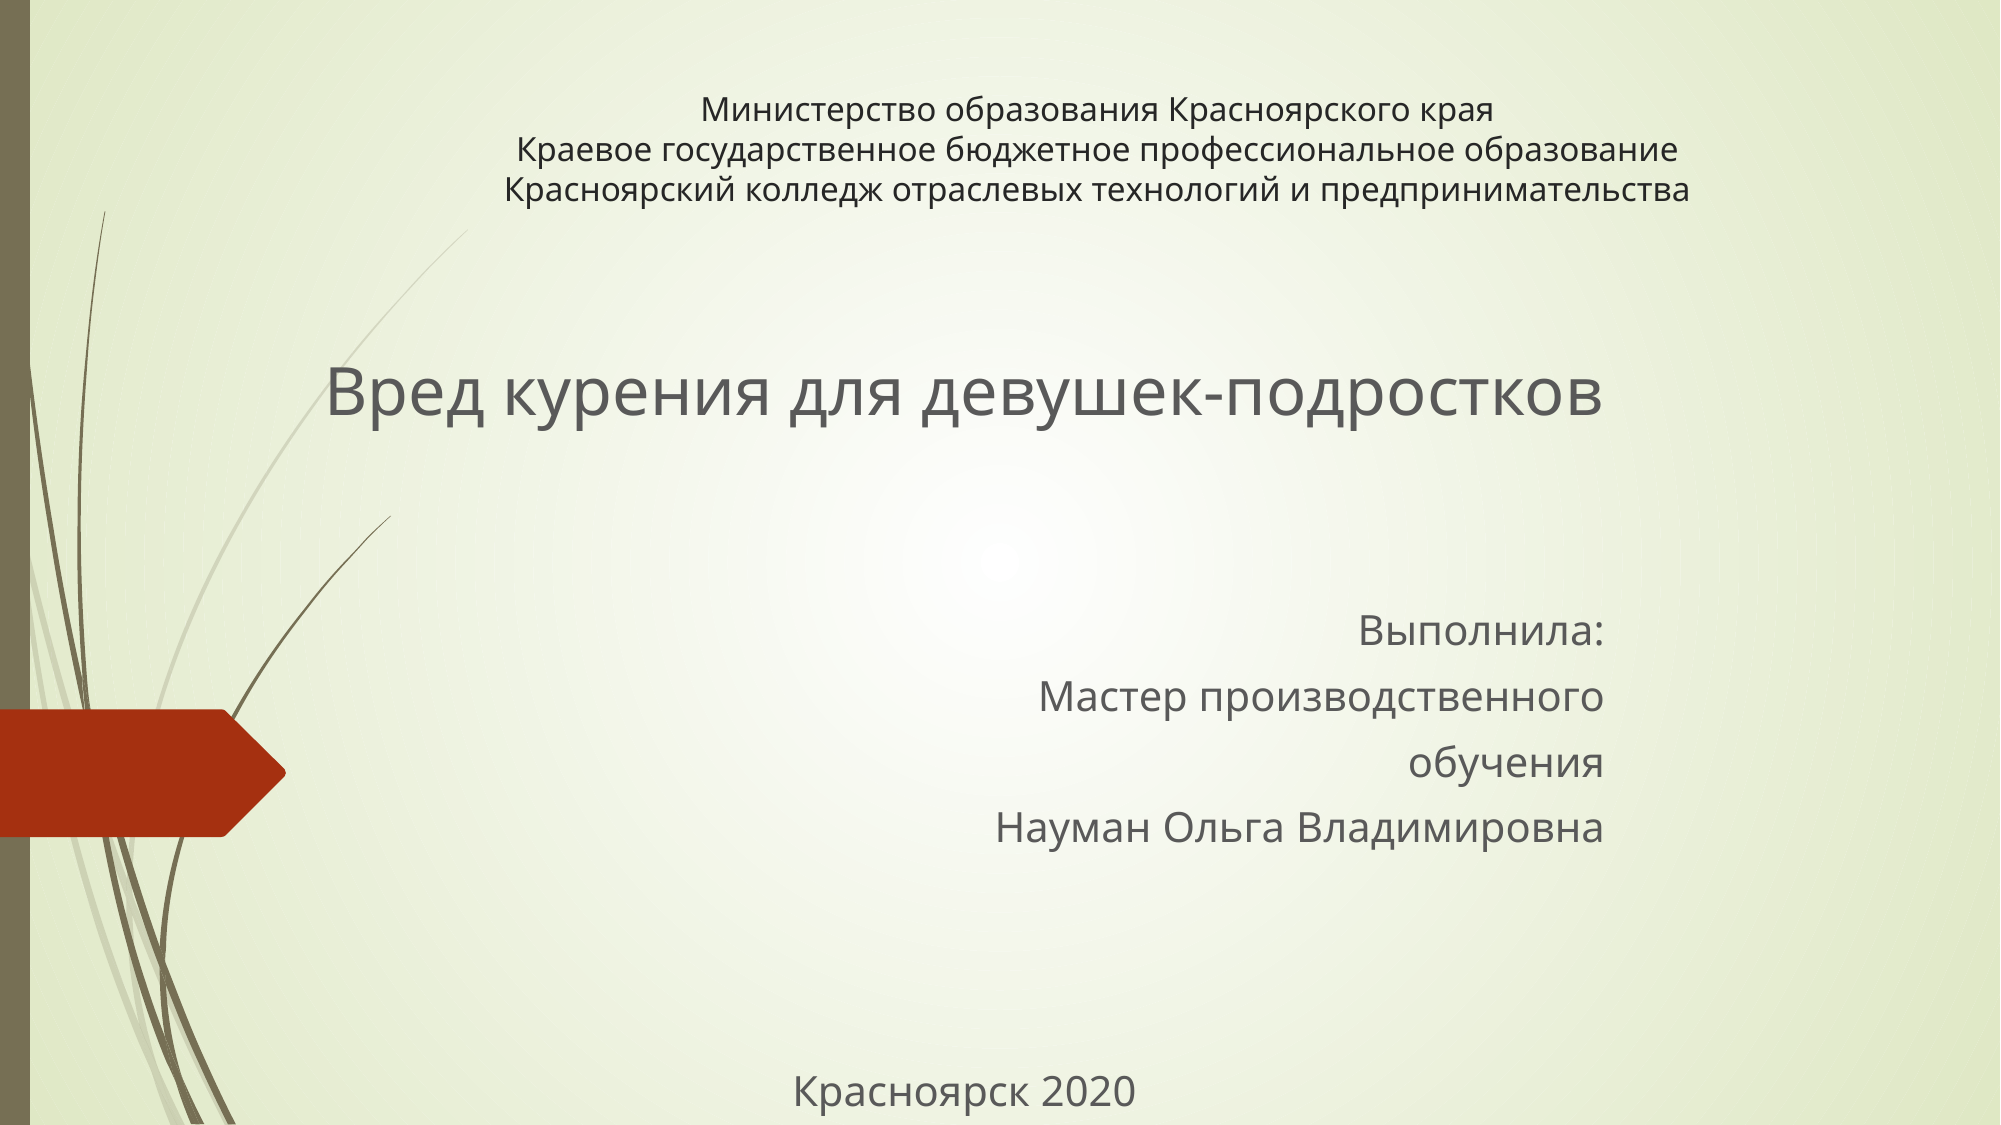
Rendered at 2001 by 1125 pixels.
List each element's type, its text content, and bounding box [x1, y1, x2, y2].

subtitle Вред курения для девушек-подростков Выполнила: Мастер производственного обучения Науман Ольга Владимировна Красноярск 2020 [309, 146, 1888, 1125]
title Министерство образования Красноярского края Краевое государственное бюджетное профессиональное образование Красноярский колледж отраслевых технологий и предпринимательства [300, 40, 1896, 167]
